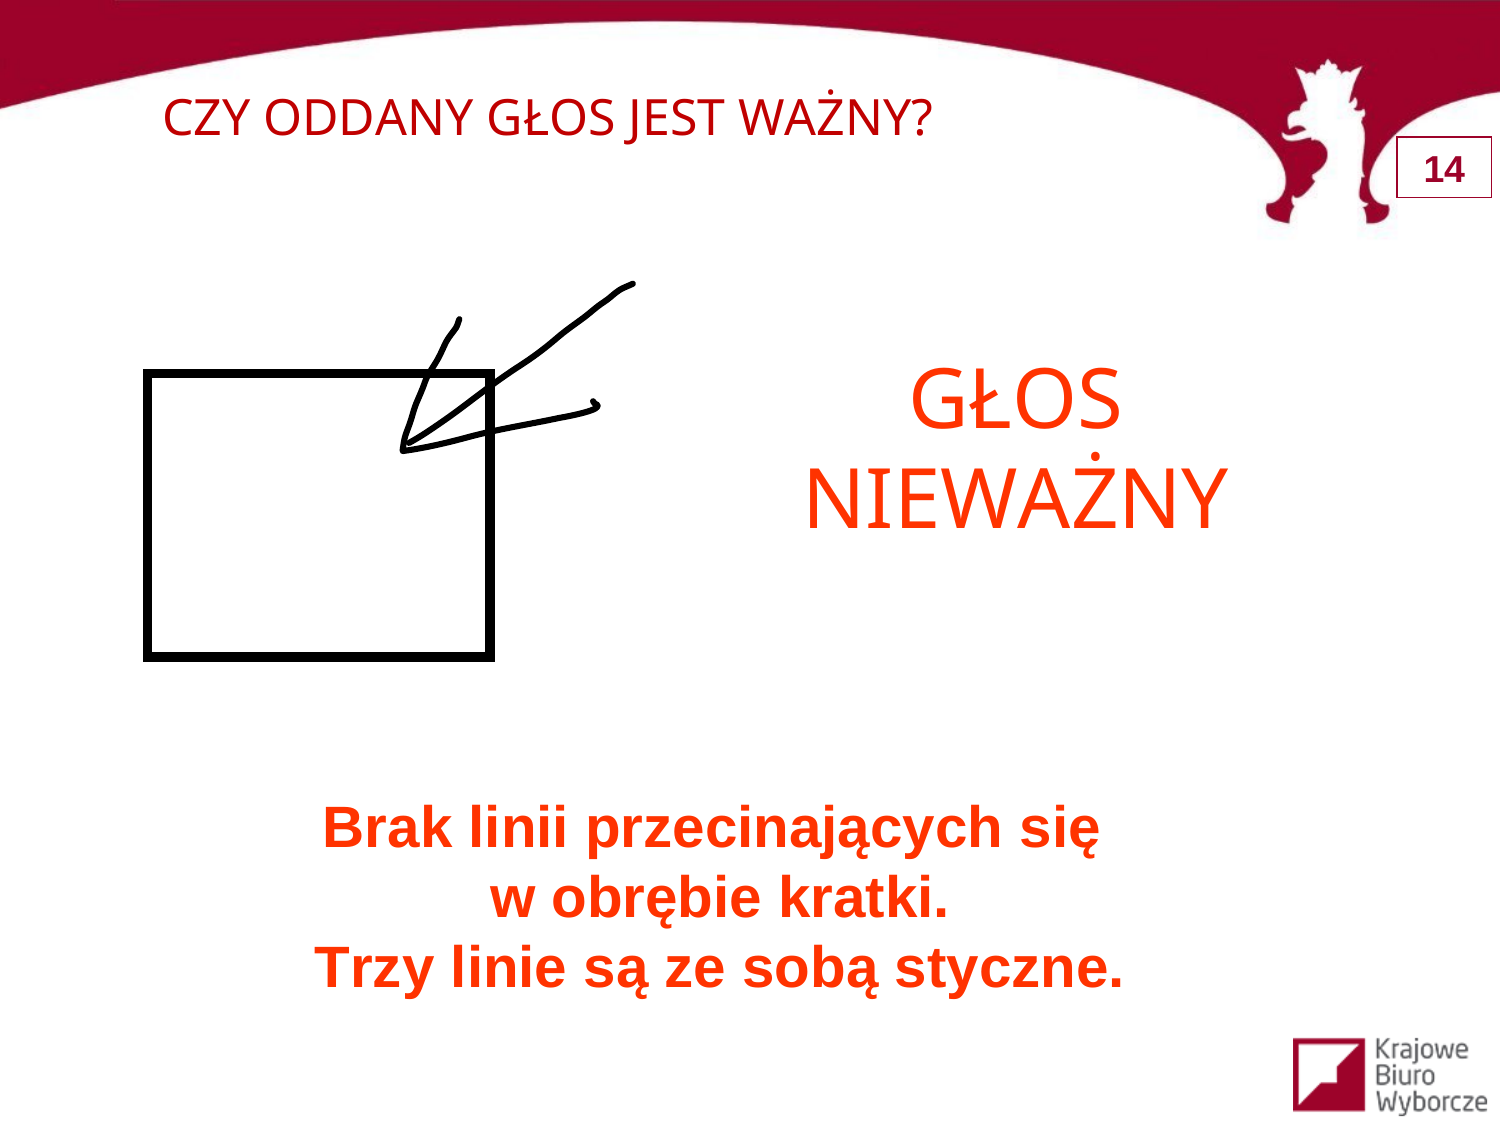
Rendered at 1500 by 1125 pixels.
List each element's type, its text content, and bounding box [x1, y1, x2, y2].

picture [1293, 1035, 1489, 1118]
text_box CZY ODDANY GŁOS JEST WAŻNY? [147, 78, 1164, 154]
picture [0, 0, 1500, 262]
picture [396, 277, 639, 457]
text_box GŁOS NIEWAŻNY [714, 337, 1317, 554]
text_box Brak linii przecinających się w obrębie kratki. Trzy linie są ze sobą styczne. [29, 781, 1412, 1007]
